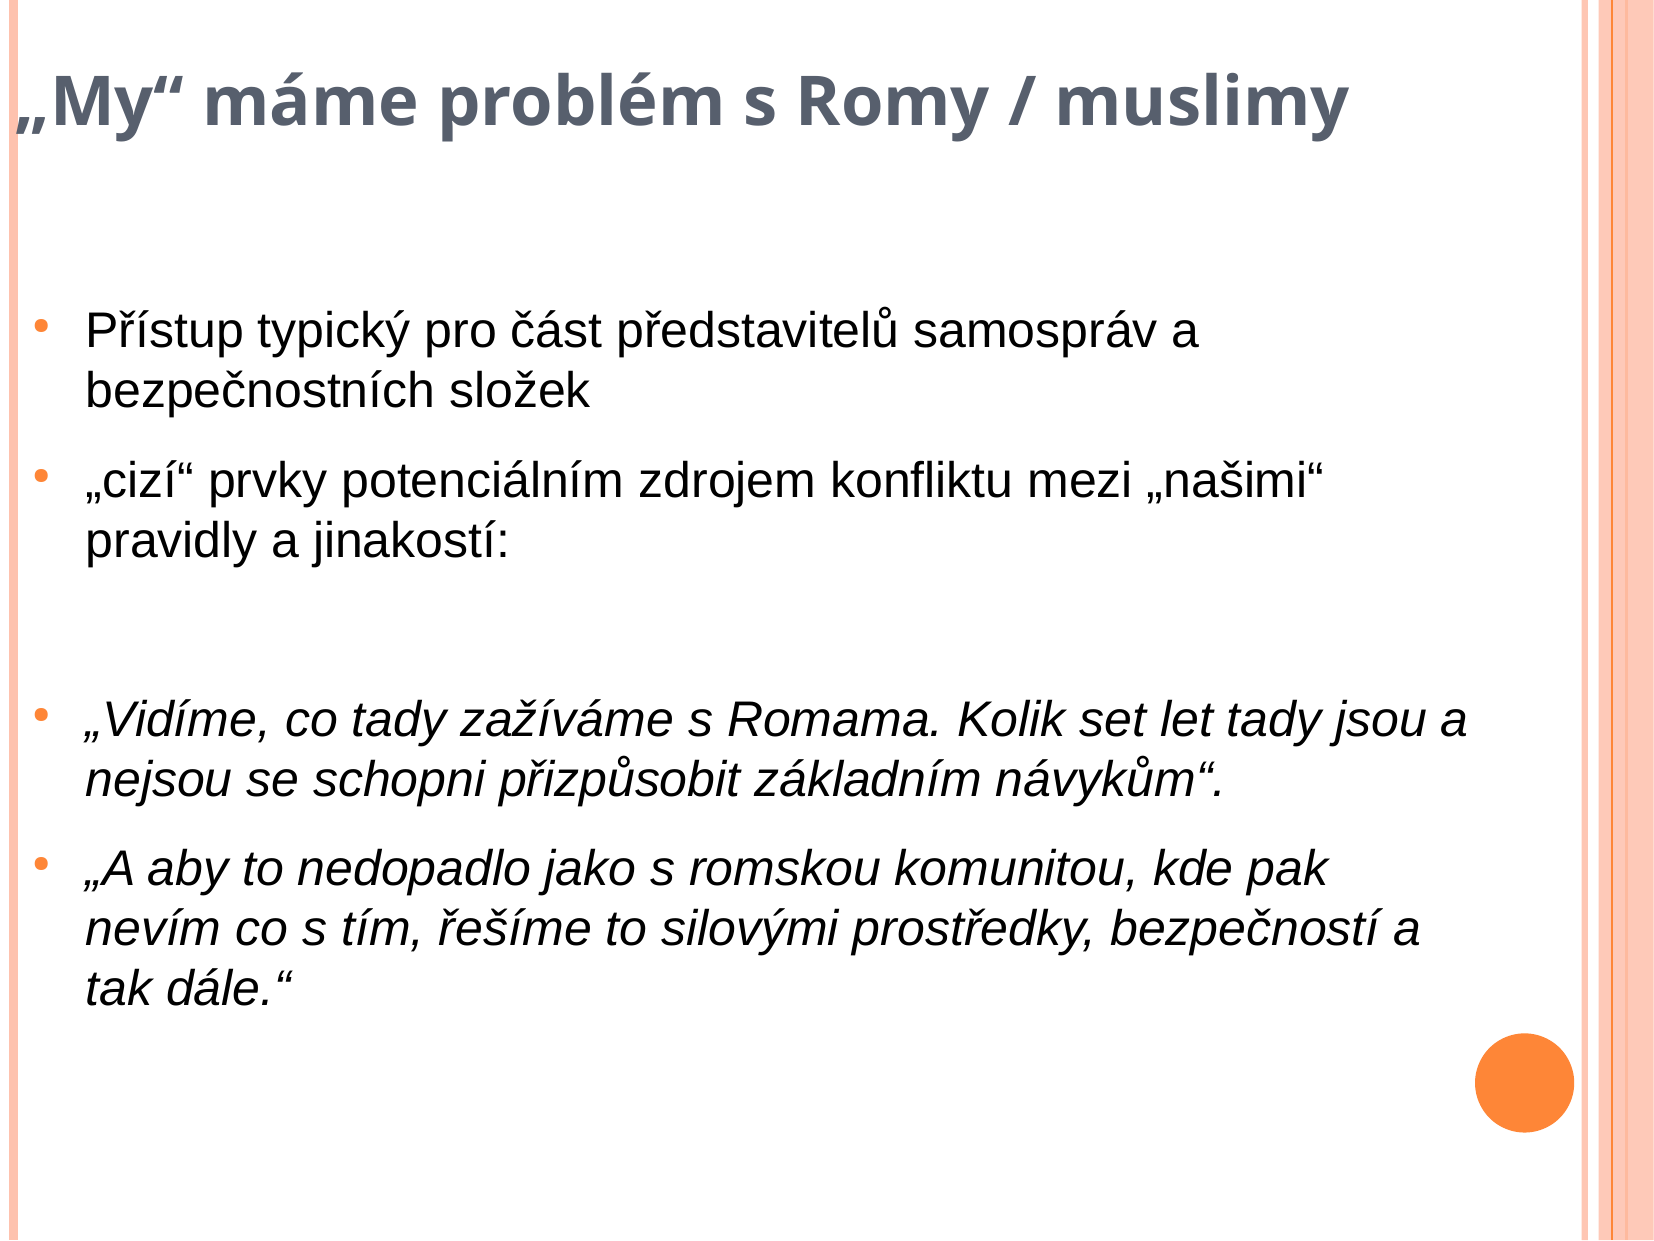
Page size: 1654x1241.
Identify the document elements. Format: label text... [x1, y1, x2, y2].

list Přístup typický pro část představitelů samospráv a bezpečnostních složek „cizí“ prvky potenciálním zdrojem konfliktu mezi „našimi“ pravidly a jinakostí: „Vidíme, co tady zažíváme s Romama. Kolik set let tady jsou a nejsou se schopni přizpůsobit základním návykům“. „A aby to nedopadlo jako s romskou komunitou, kde pak nevím co s tím, řešíme to silovými prostředky, bezpečností a tak dále.“ [0, 290, 1489, 1196]
title „My“ máme problém s Romy / muslimy [0, 49, 1489, 257]
